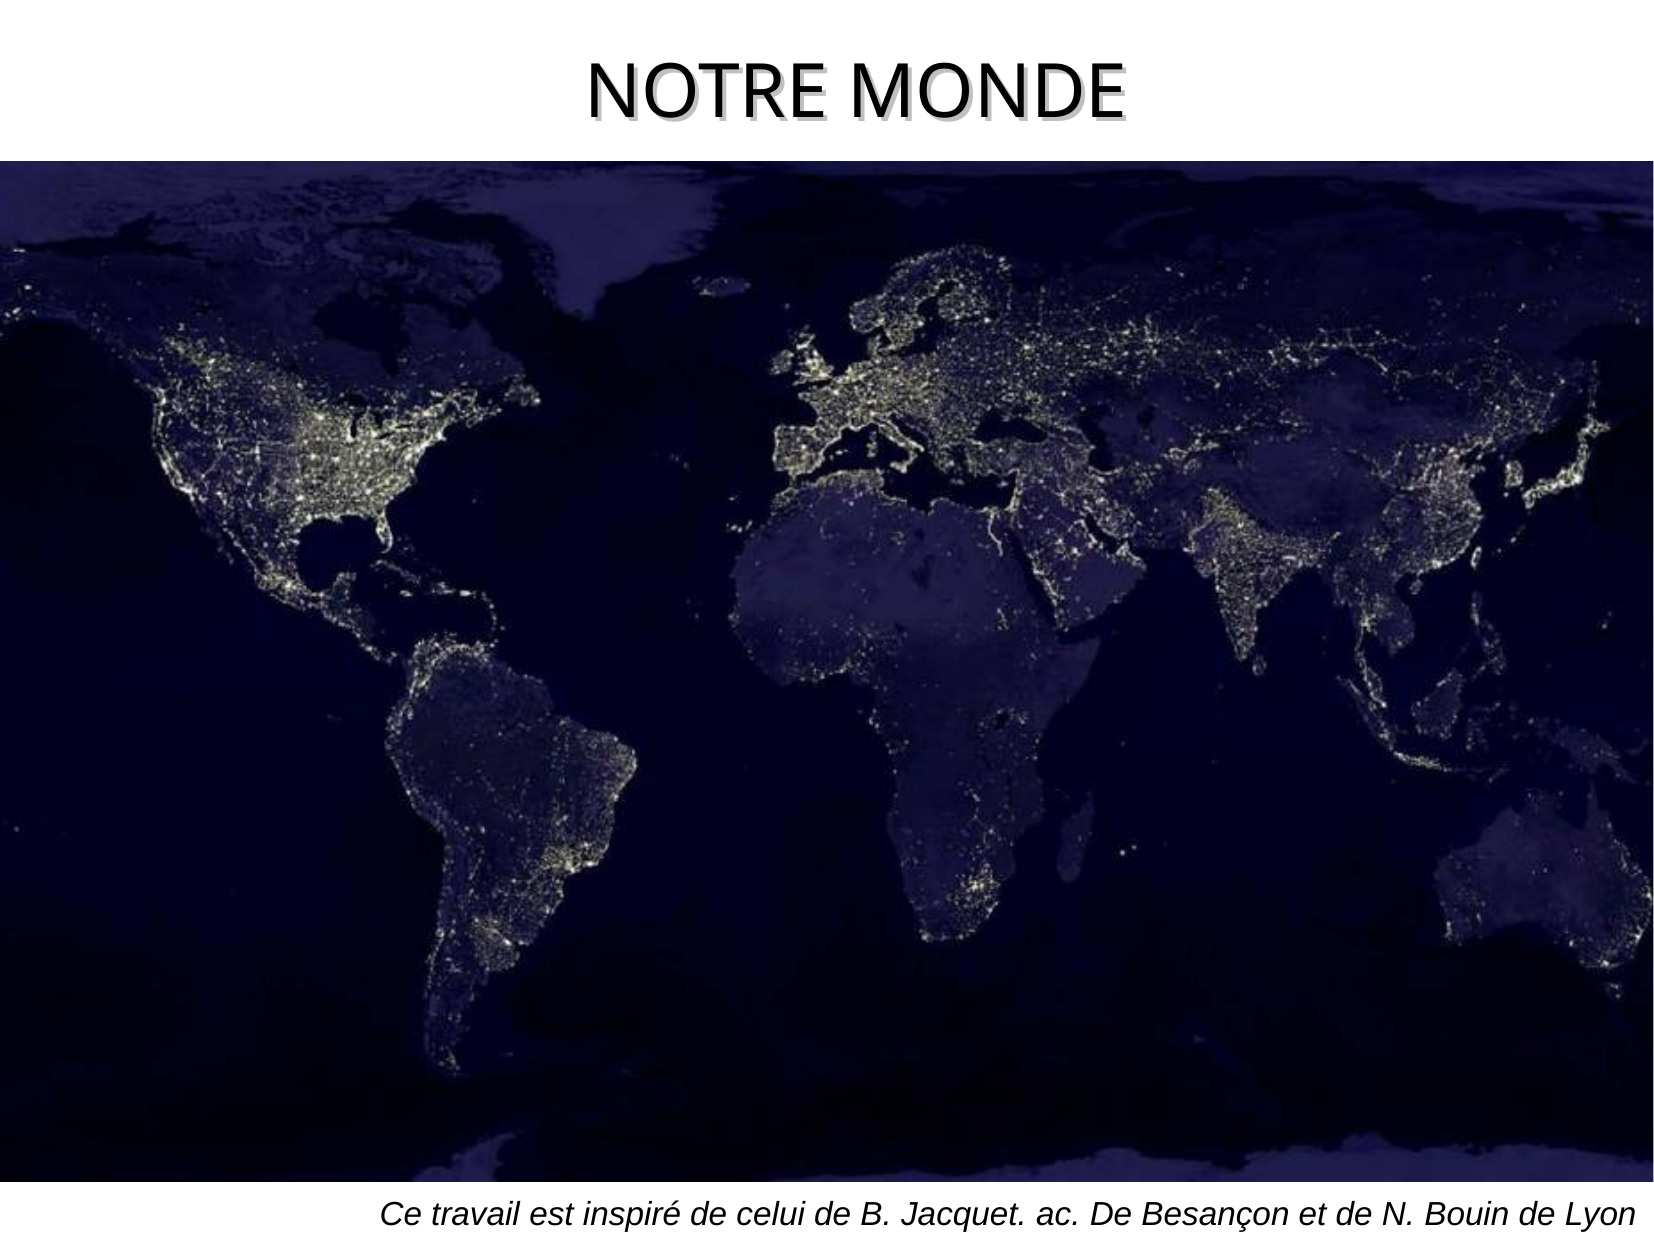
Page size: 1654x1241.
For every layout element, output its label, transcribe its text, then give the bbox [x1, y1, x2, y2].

picture [0, 161, 1654, 1182]
text_box NOTRE MONDE [177, 29, 1536, 161]
text_box Ce travail est inspiré de celui de B. Jacquet. ac. De Besançon et de N. Bouin de Lyon [364, 1184, 1654, 1241]
